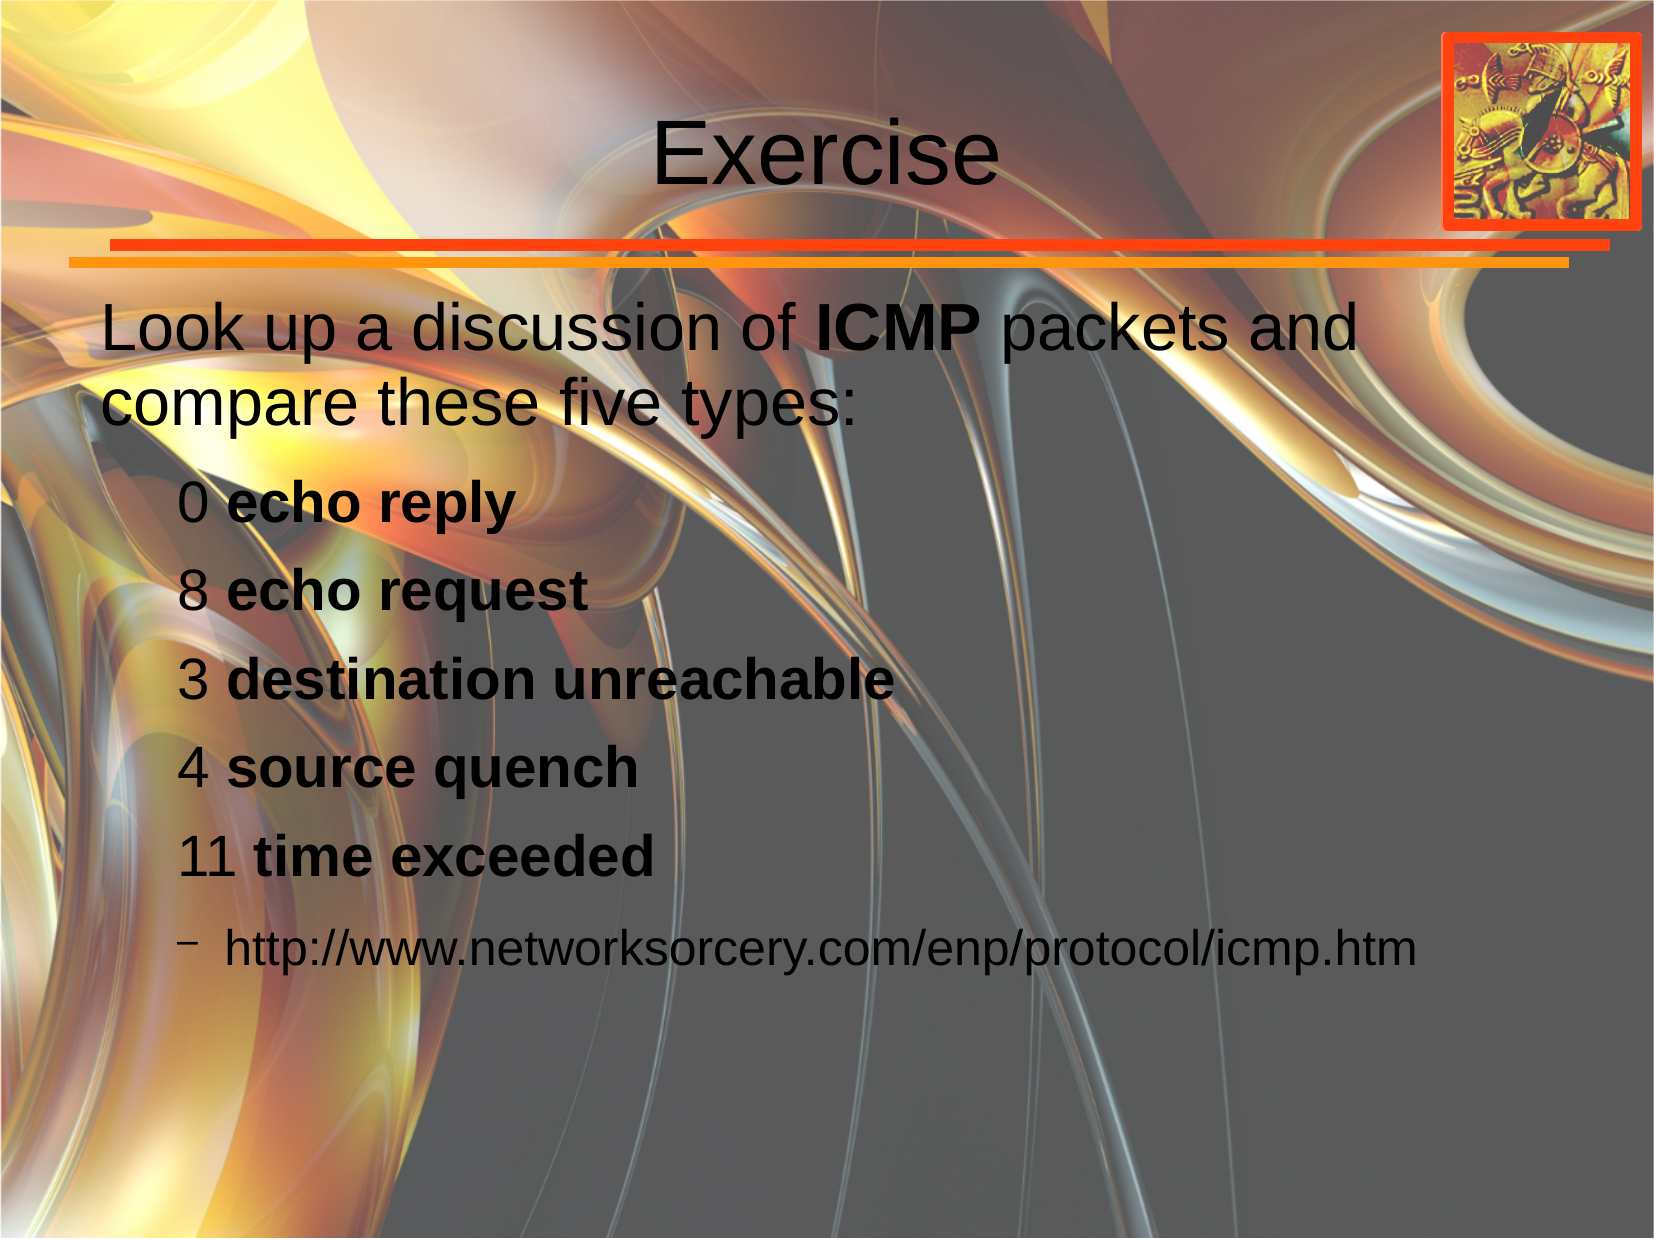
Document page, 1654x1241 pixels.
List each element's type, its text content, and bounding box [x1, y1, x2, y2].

title Exercise [82, 49, 1571, 257]
list Look up a discussion of ICMP packets and compare these five types: 0 echo reply 8 echo request 3 destination unreachable 4 source quench 11 time exceeded http://www.networksorcery.com/enp/protocol/icmp.htm [82, 290, 1571, 1109]
